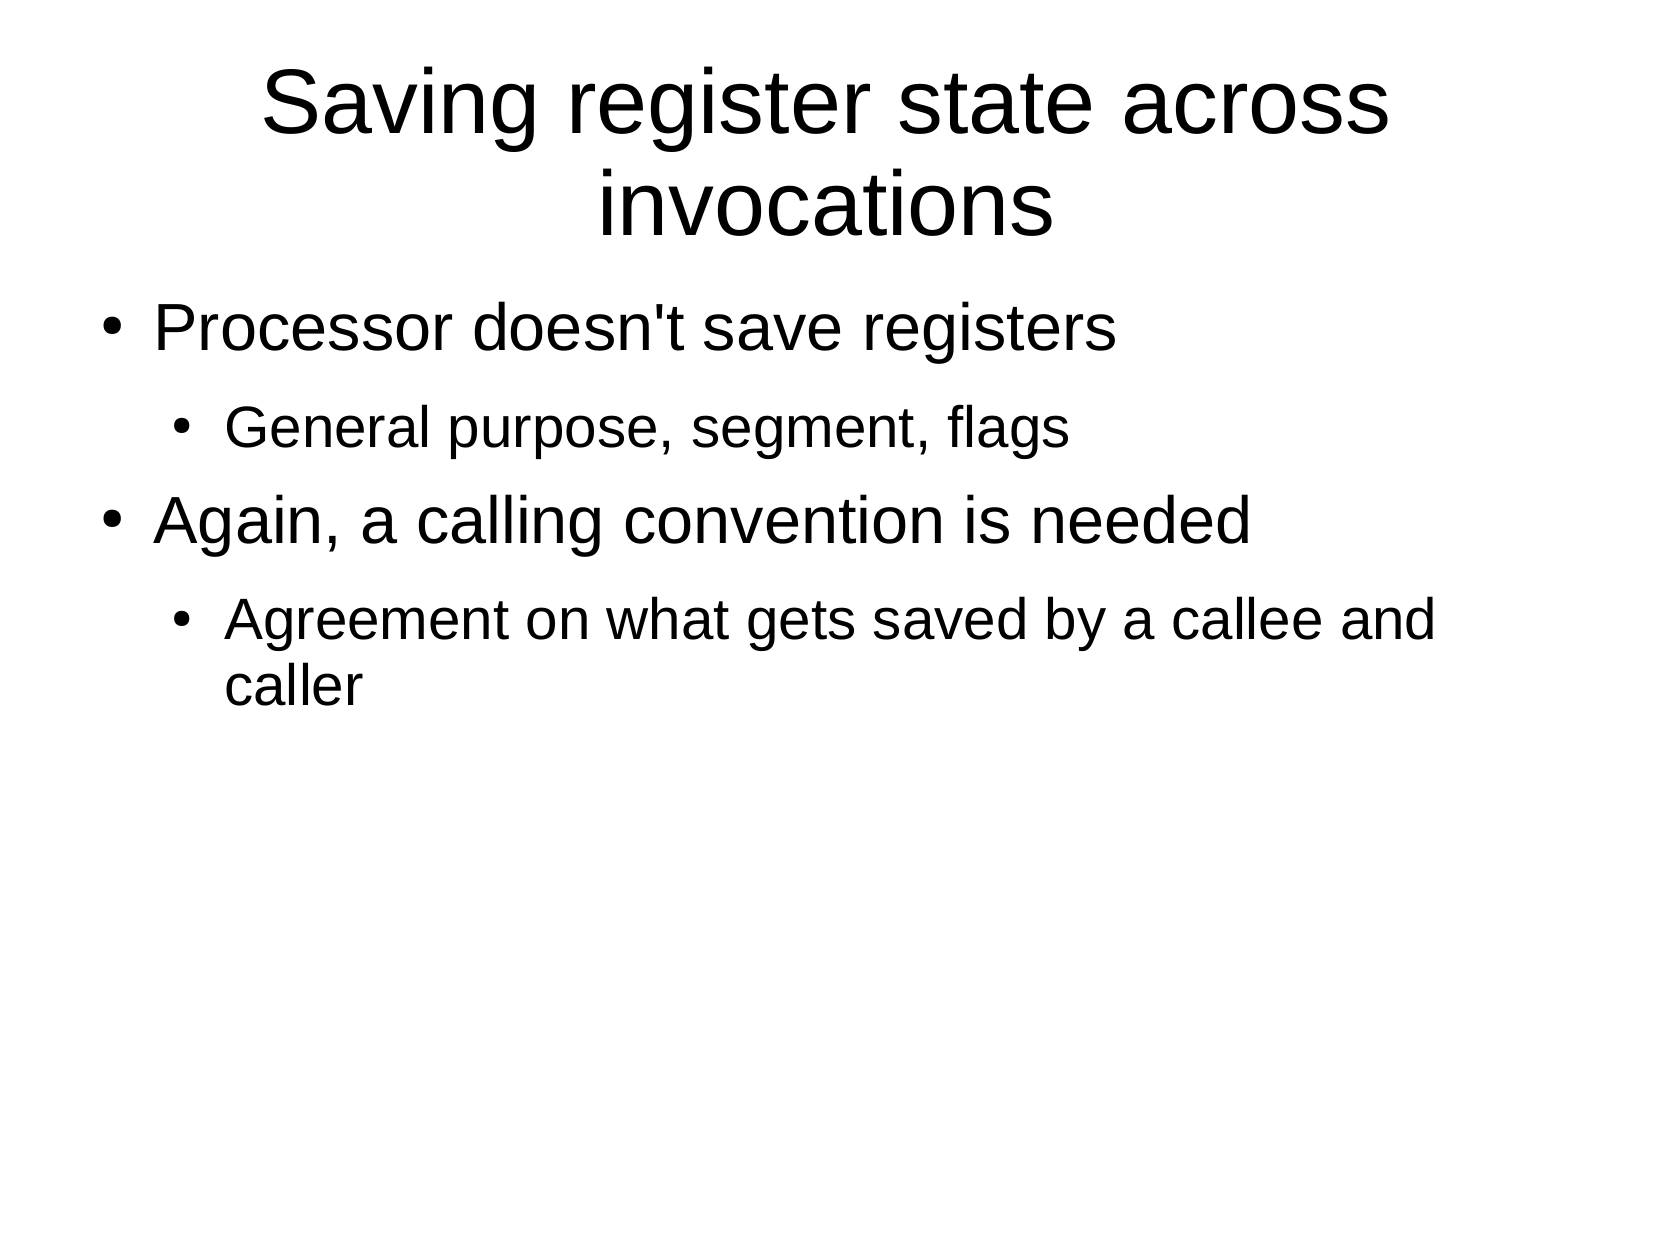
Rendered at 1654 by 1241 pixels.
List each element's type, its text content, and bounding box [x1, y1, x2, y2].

list Processor doesn't save registers General purpose, segment, flags Again, a calling convention is needed Agreement on what gets saved by a callee and caller [82, 290, 1571, 1010]
title Saving register state across invocations [82, 49, 1571, 257]
